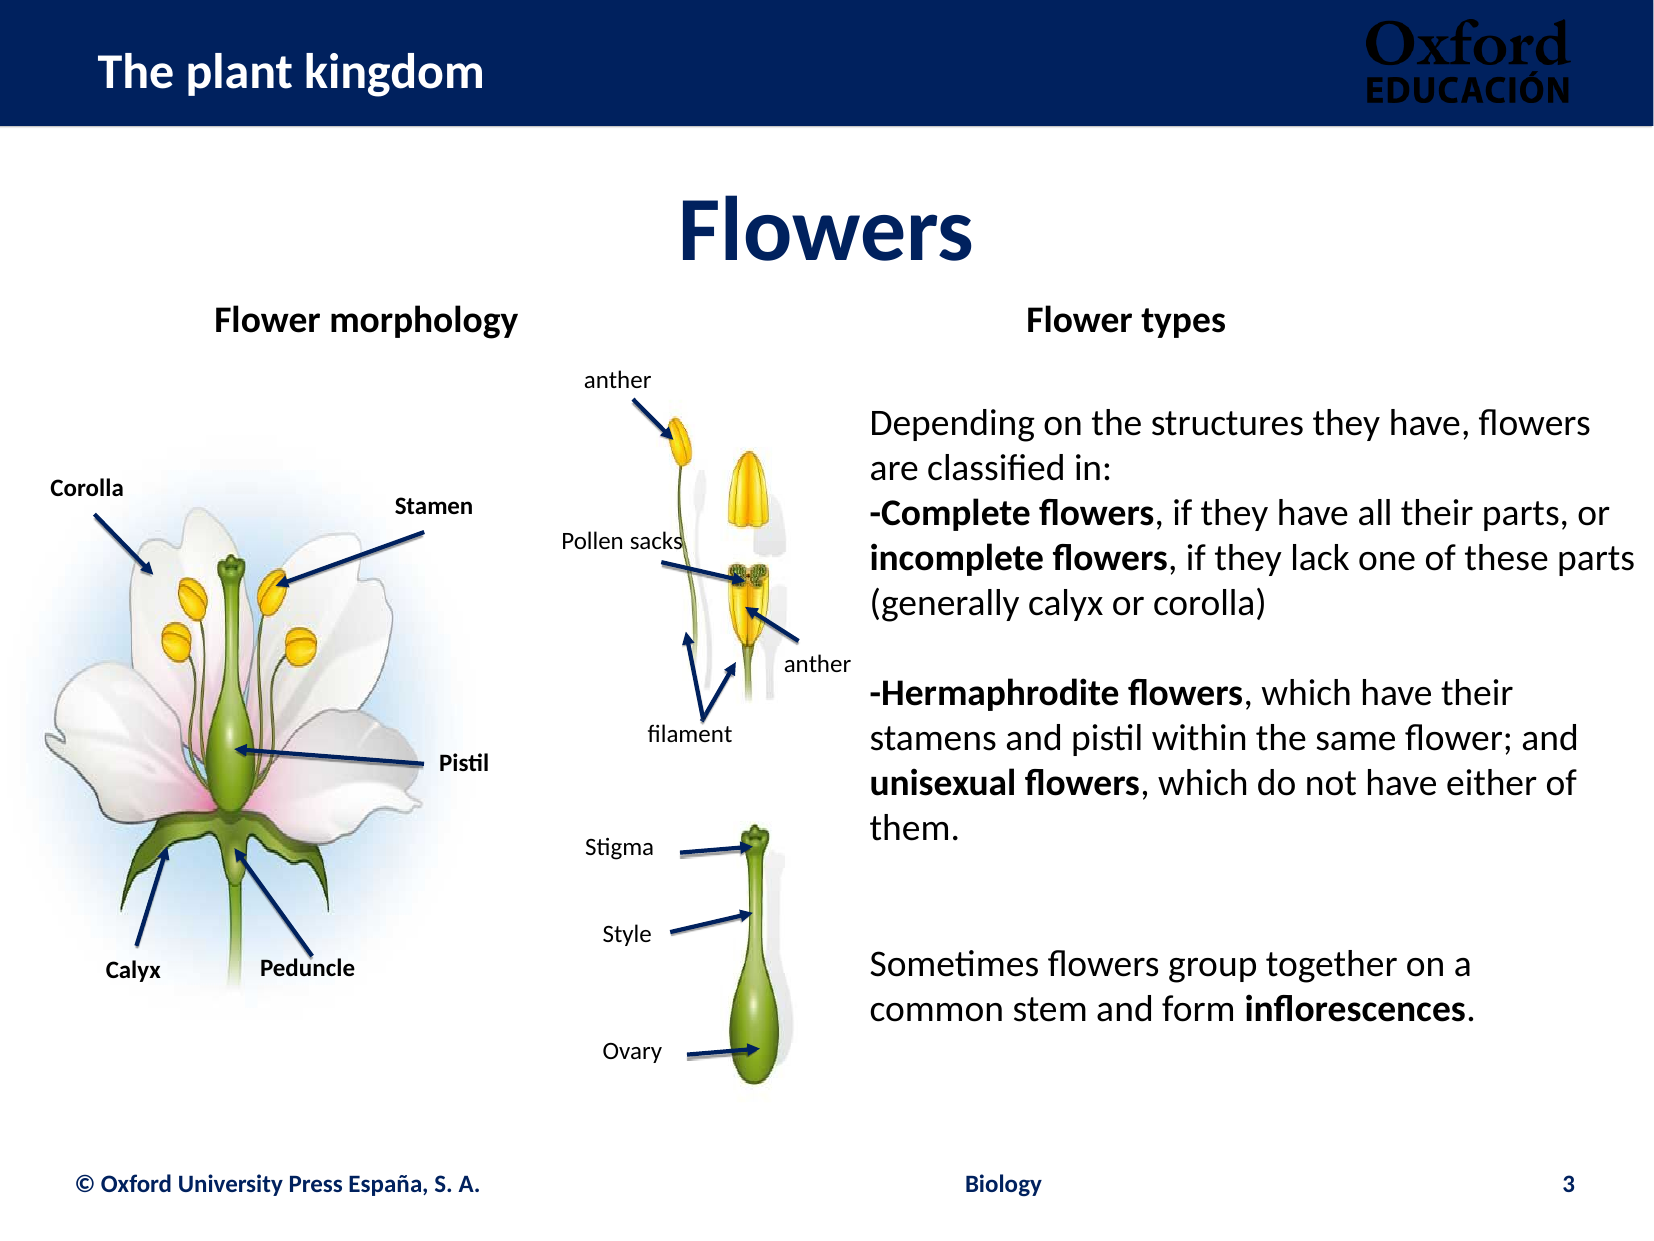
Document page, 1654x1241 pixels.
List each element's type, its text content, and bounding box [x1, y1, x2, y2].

text_box Pistil [424, 738, 604, 784]
text_box anther [769, 640, 887, 686]
slide_number © Oxford University Press España, S. A. [59, 1159, 564, 1216]
title Flowers [0, 125, 1654, 321]
text_box anther [569, 356, 687, 402]
text_box Sometimes flowers group together on a common stem and form inflorescences. [854, 931, 1559, 1037]
text_box Peduncle [245, 944, 425, 989]
text_box Ovary [587, 1026, 706, 1072]
text_box Flower types [969, 287, 1283, 348]
text_box Pollen sacks [546, 517, 710, 563]
text_box Corolla [35, 464, 154, 509]
slide_number <number> [1442, 1149, 1591, 1216]
text_box filament [632, 710, 799, 756]
text_box Flower morphology [59, 287, 674, 348]
text_box Stigma [570, 823, 706, 869]
picture [0, 354, 823, 1159]
text_box Depending on the structures they have, flowers are classified in: -Complete flowers, if they have all their parts, or incomplete flowers, if they lack one of these parts (generally calyx or corolla) -Hermaphrodite flowers, which have their stamens and pistil within the same flower; and unisexual flowers, which do not have either of them. [854, 390, 1654, 856]
text_box Stamen [380, 482, 530, 527]
text_box Style [587, 909, 706, 955]
footer Biology [564, 1149, 1442, 1216]
text_box Calyx [91, 946, 182, 991]
